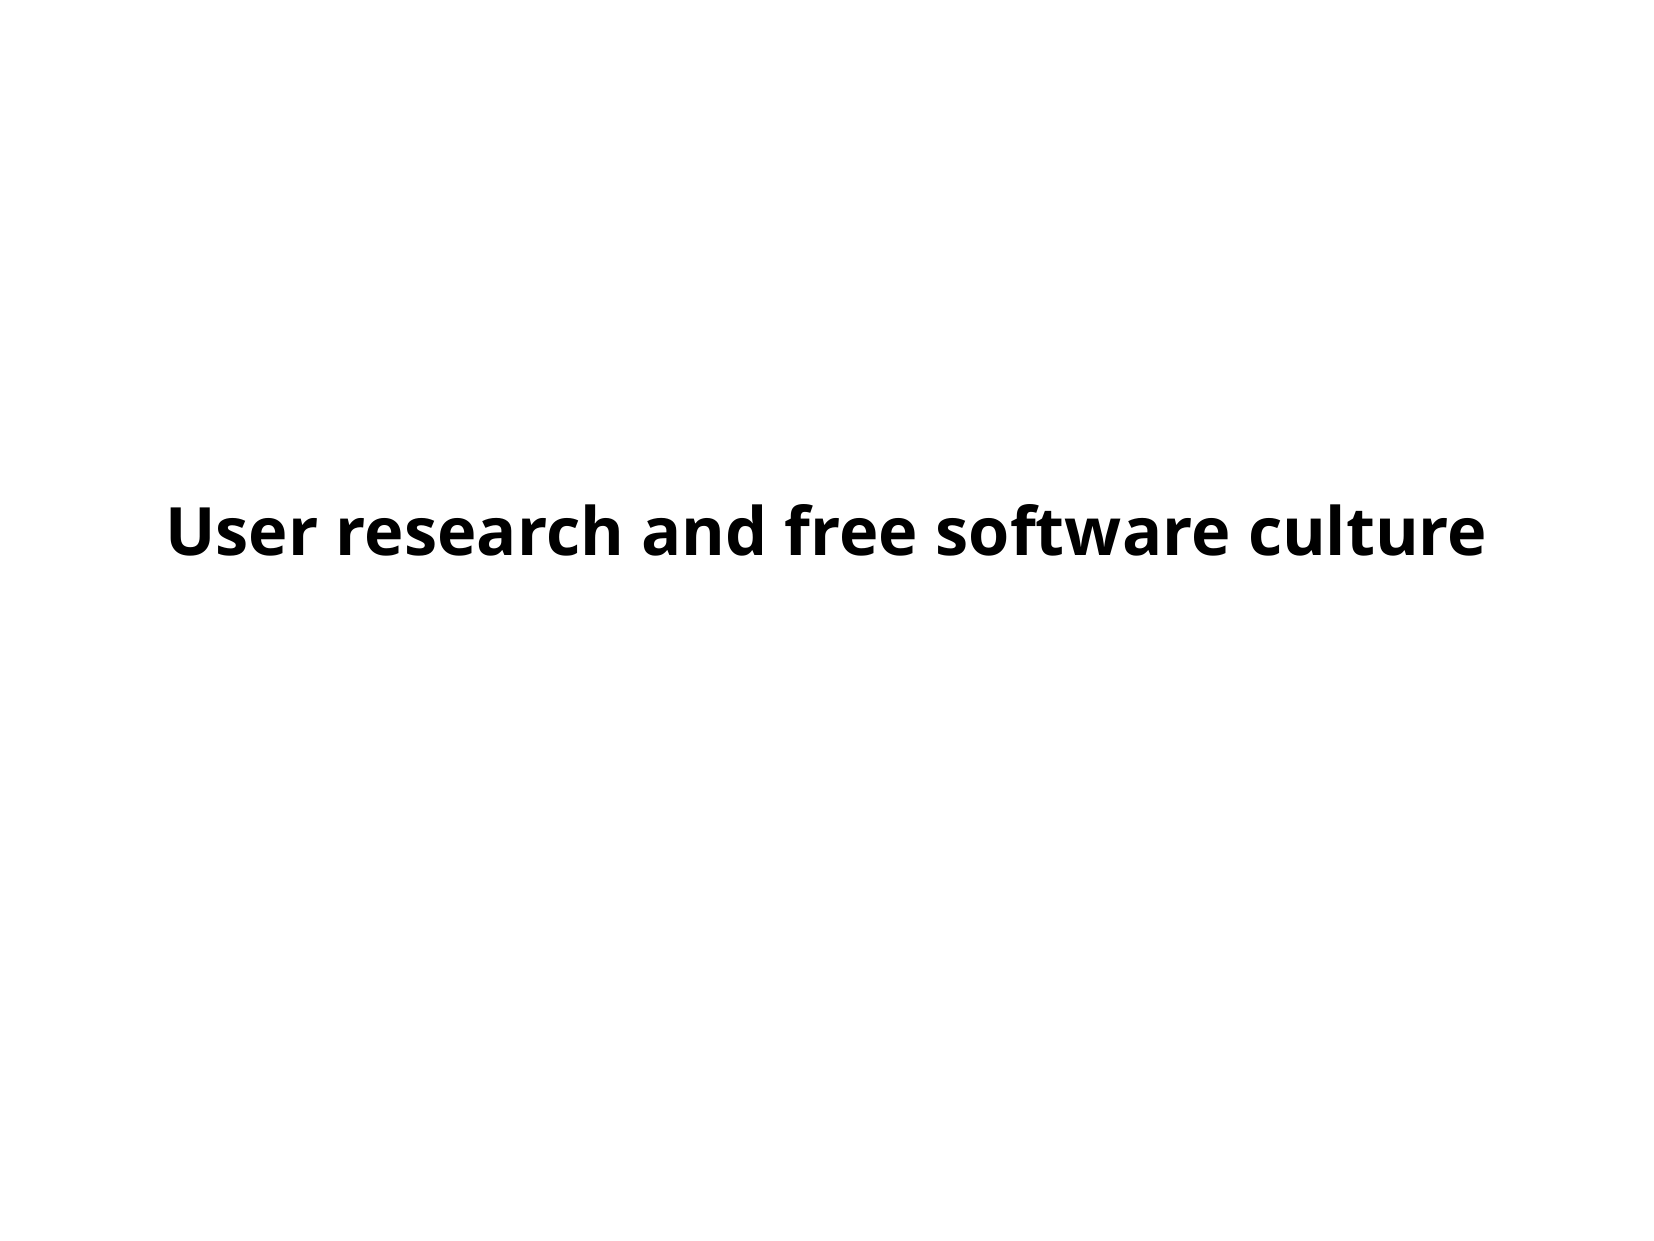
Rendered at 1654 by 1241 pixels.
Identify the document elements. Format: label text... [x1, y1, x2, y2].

subtitle User research and free software culture [82, 49, 1571, 1010]
